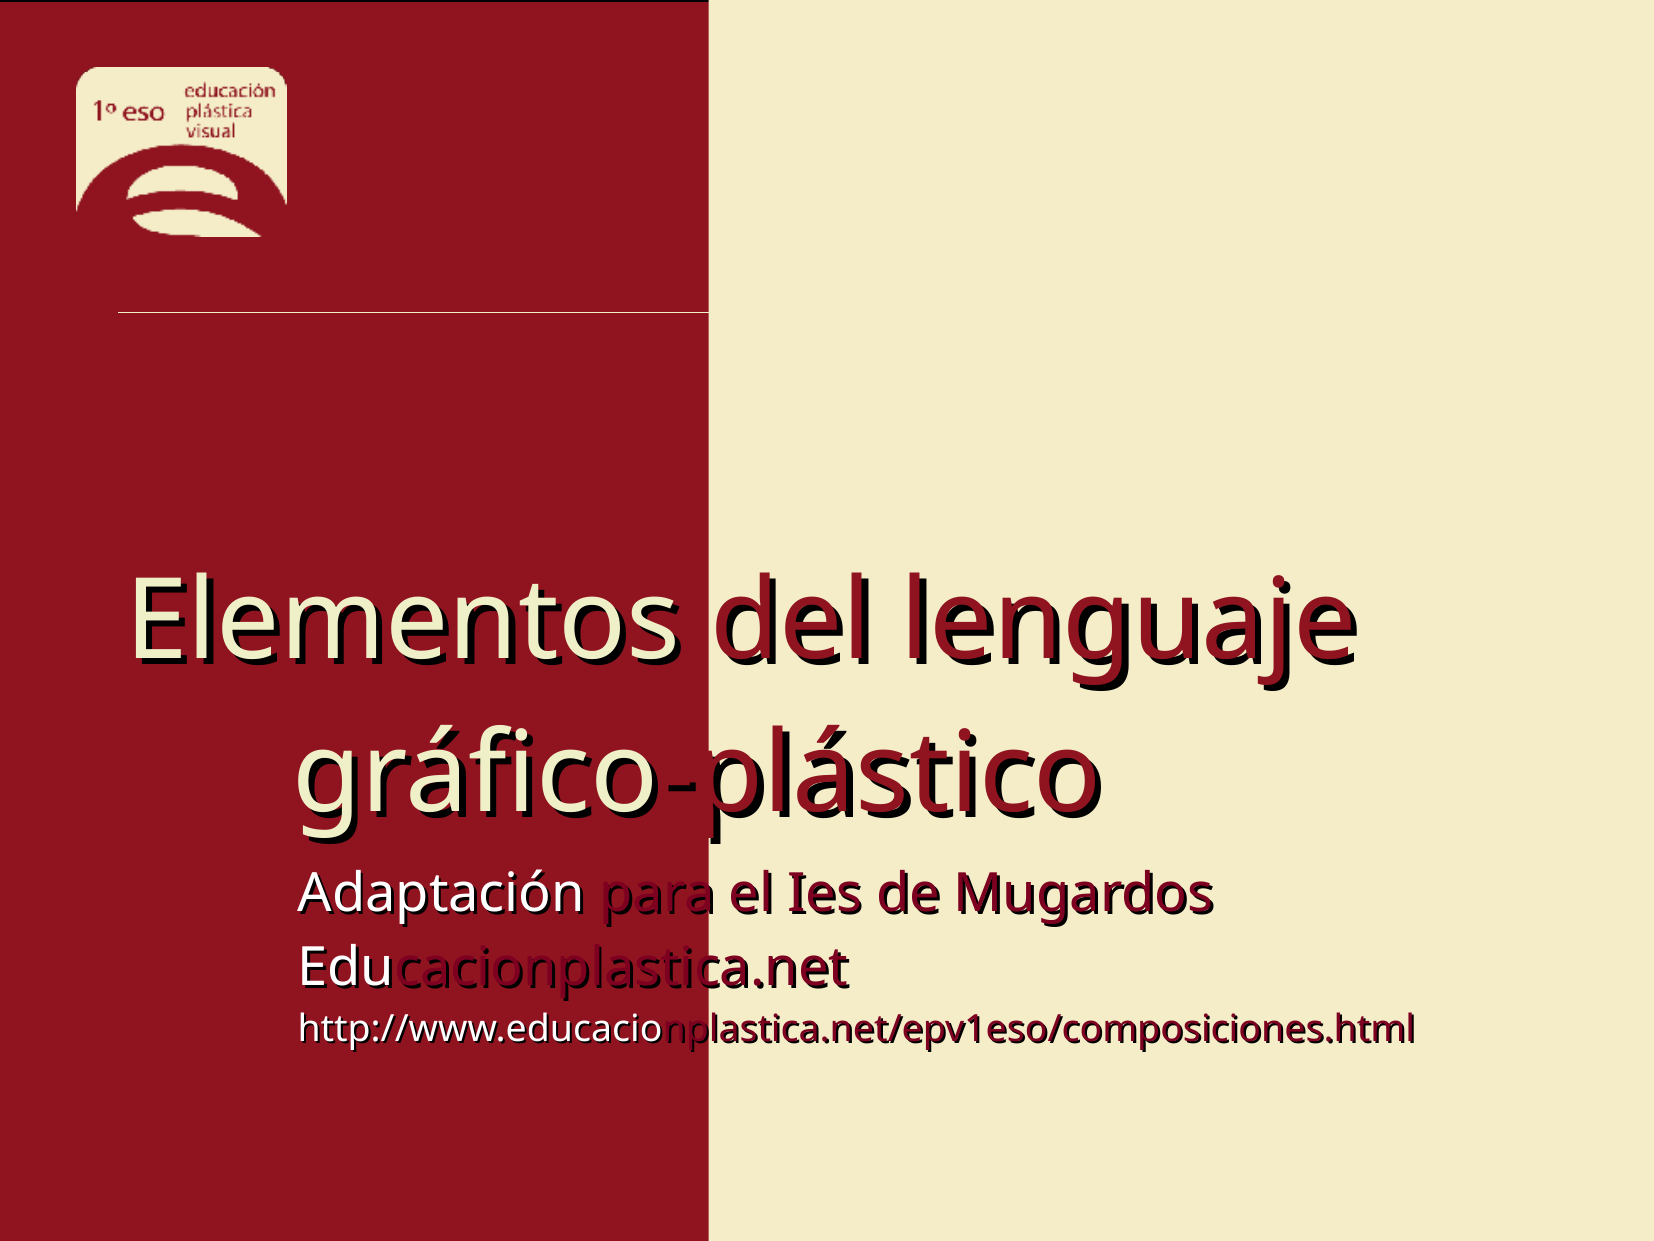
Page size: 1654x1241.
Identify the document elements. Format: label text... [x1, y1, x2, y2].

subtitle Elementos del lenguaje gráfico-plástico [0, 289, 1441, 1094]
picture [0, 0, 1654, 1241]
text_box Adaptación para el Ies de Mugardos Educacionplastica.net http://www.educacionplastica.net/epv1eso/composiciones.html [282, 846, 1512, 1040]
